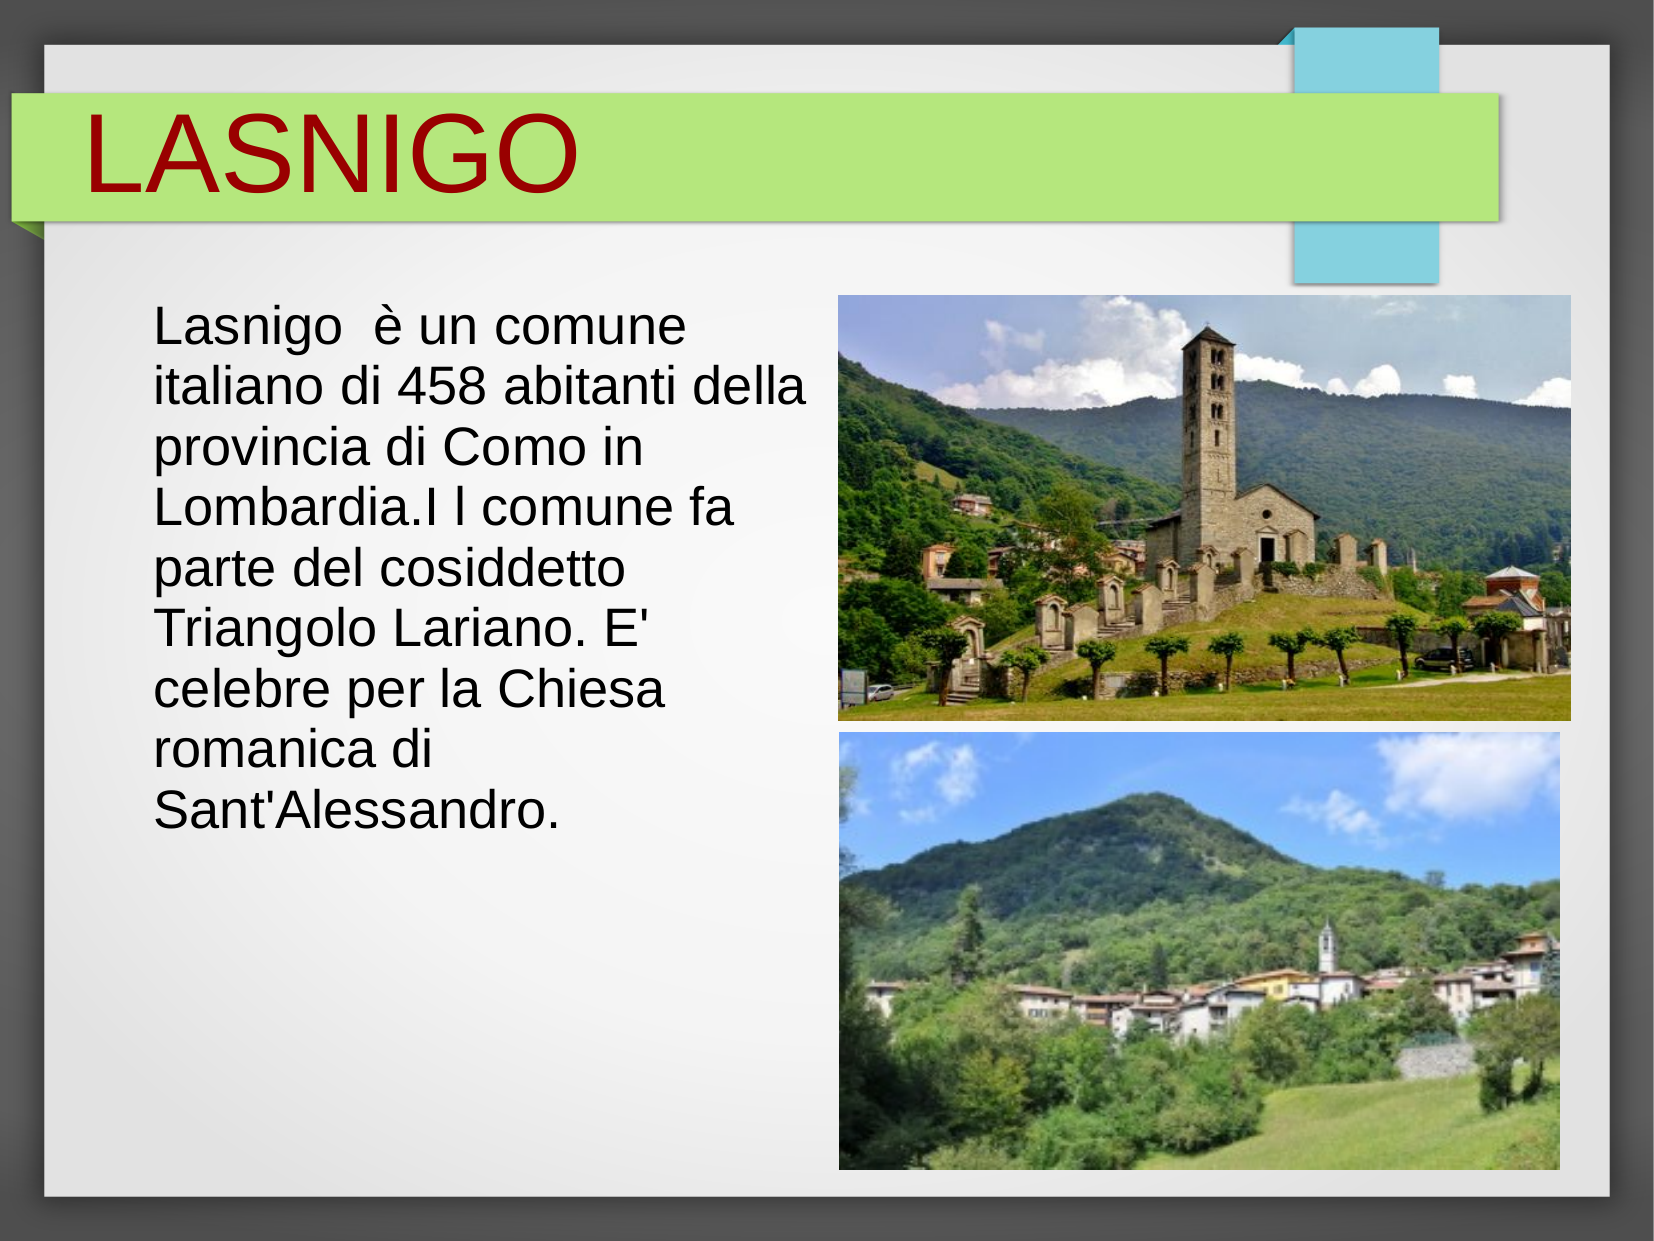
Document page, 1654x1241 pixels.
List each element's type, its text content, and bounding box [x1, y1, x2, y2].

list Lasnigo è un comune italiano di 458 abitanti della provincia di Como in Lombardia.I l comune fa parte del cosiddetto Triangolo Lariano. E' celebre per la Chiesa romanica di Sant'Alessandro. [82, 295, 809, 1015]
title LASNIGO [82, 90, 1264, 217]
picture [0, 0, 1654, 1241]
